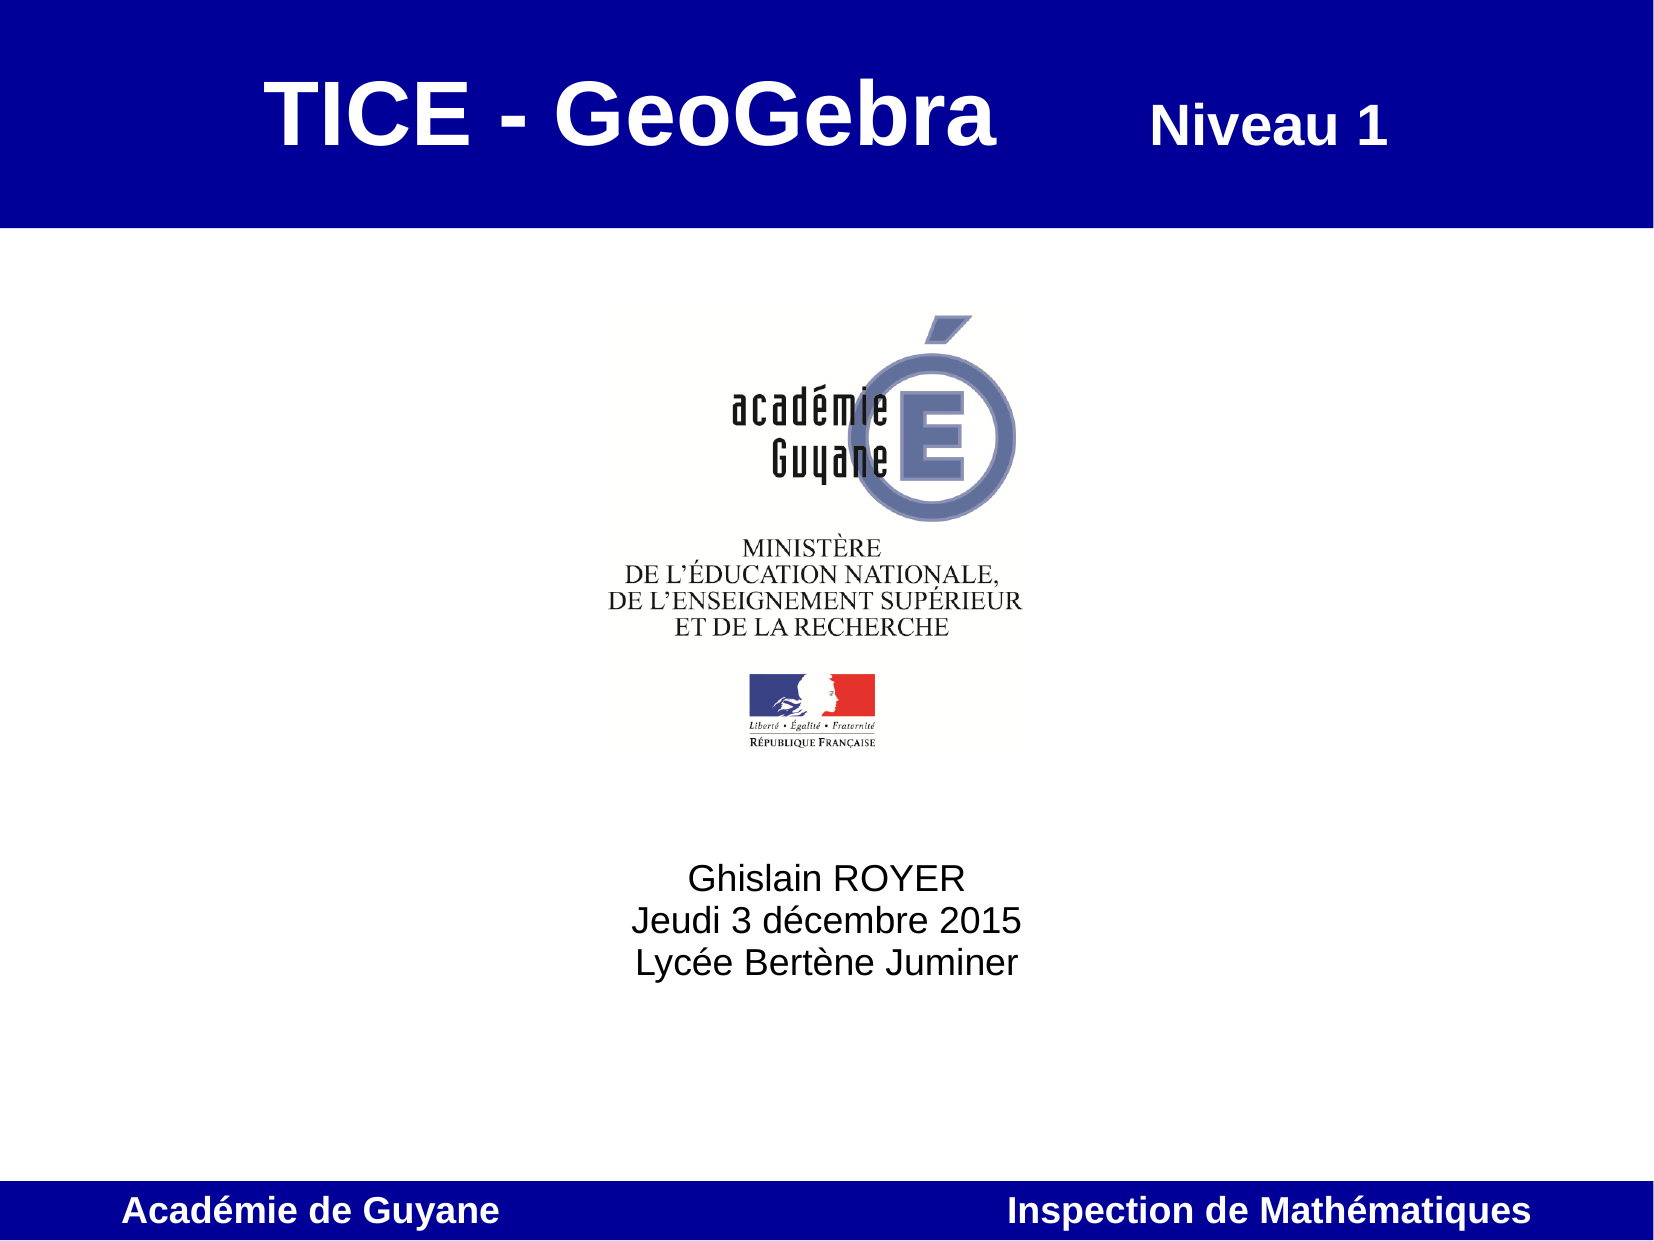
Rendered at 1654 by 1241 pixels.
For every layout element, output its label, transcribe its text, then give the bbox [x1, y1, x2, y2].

title TICE - GeoGebra Niveau 1 [0, 0, 1654, 229]
subtitle Ghislain ROYER Jeudi 3 décembre 2015 Lycée Bertène Juminer [0, 696, 1654, 1144]
text_box Académie de Guyane Inspection de Mathématiques [0, 1181, 1654, 1241]
picture [608, 307, 1024, 748]
